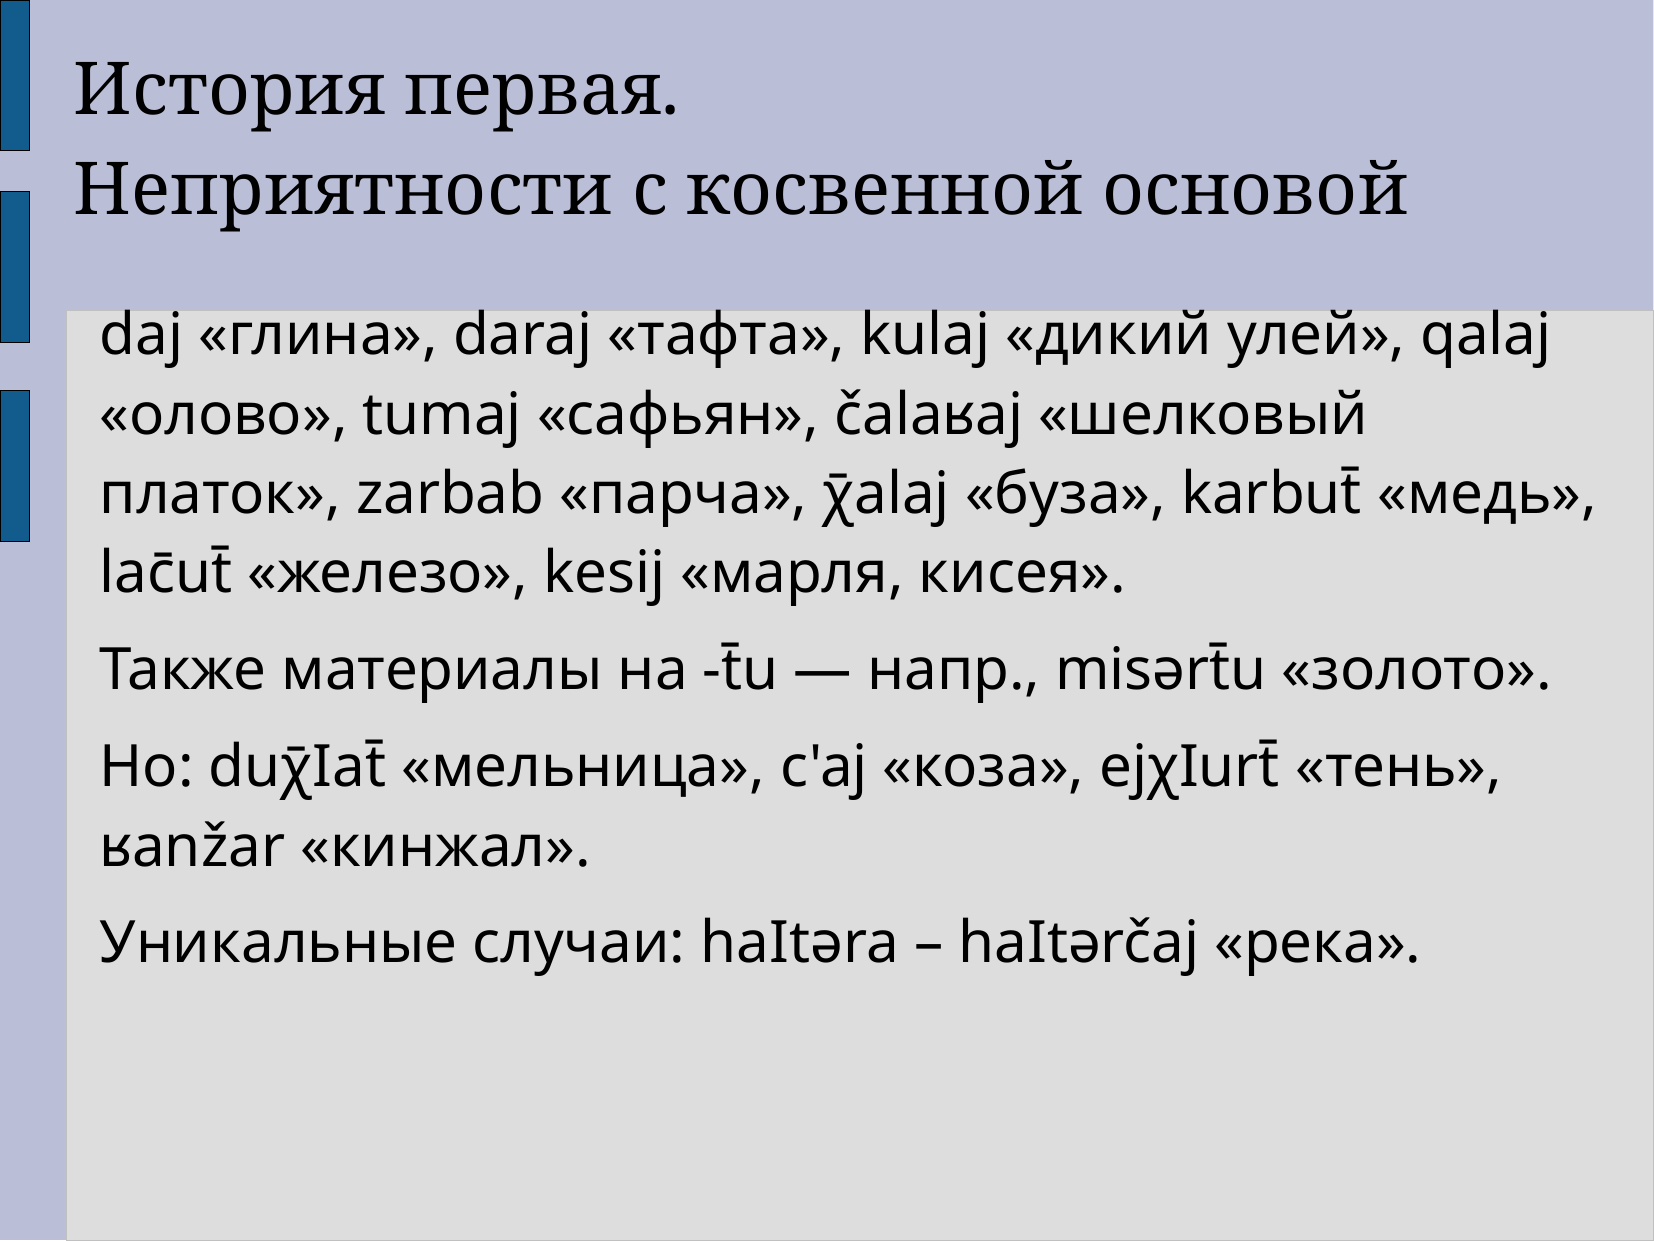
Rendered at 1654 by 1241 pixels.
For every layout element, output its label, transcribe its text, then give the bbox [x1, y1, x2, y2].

text_box История первая. Неприятности с косвенной основой [58, 29, 1654, 242]
text_box daj «глина», daraj «тафта», kulaj «дикий улей», qalaj «олово», tumaj «сафьян», čalaʁaj «шелковый платок», zarbab «парча», χ̄alaj «буза», karbut̄ «медь», lac̄ut̄ «железо», kesij «марля, кисея». Также материалы на -t̄u — напр., misərt̄u «золото». Но: duχ̄Ӏat̄ «мельница», c'aj «коза», ejχӀurt̄ «тень», ʁanžar «кинжал». Уникальные случаи: haӀtəra – haӀtərčaj «река». [84, 285, 1621, 1116]
